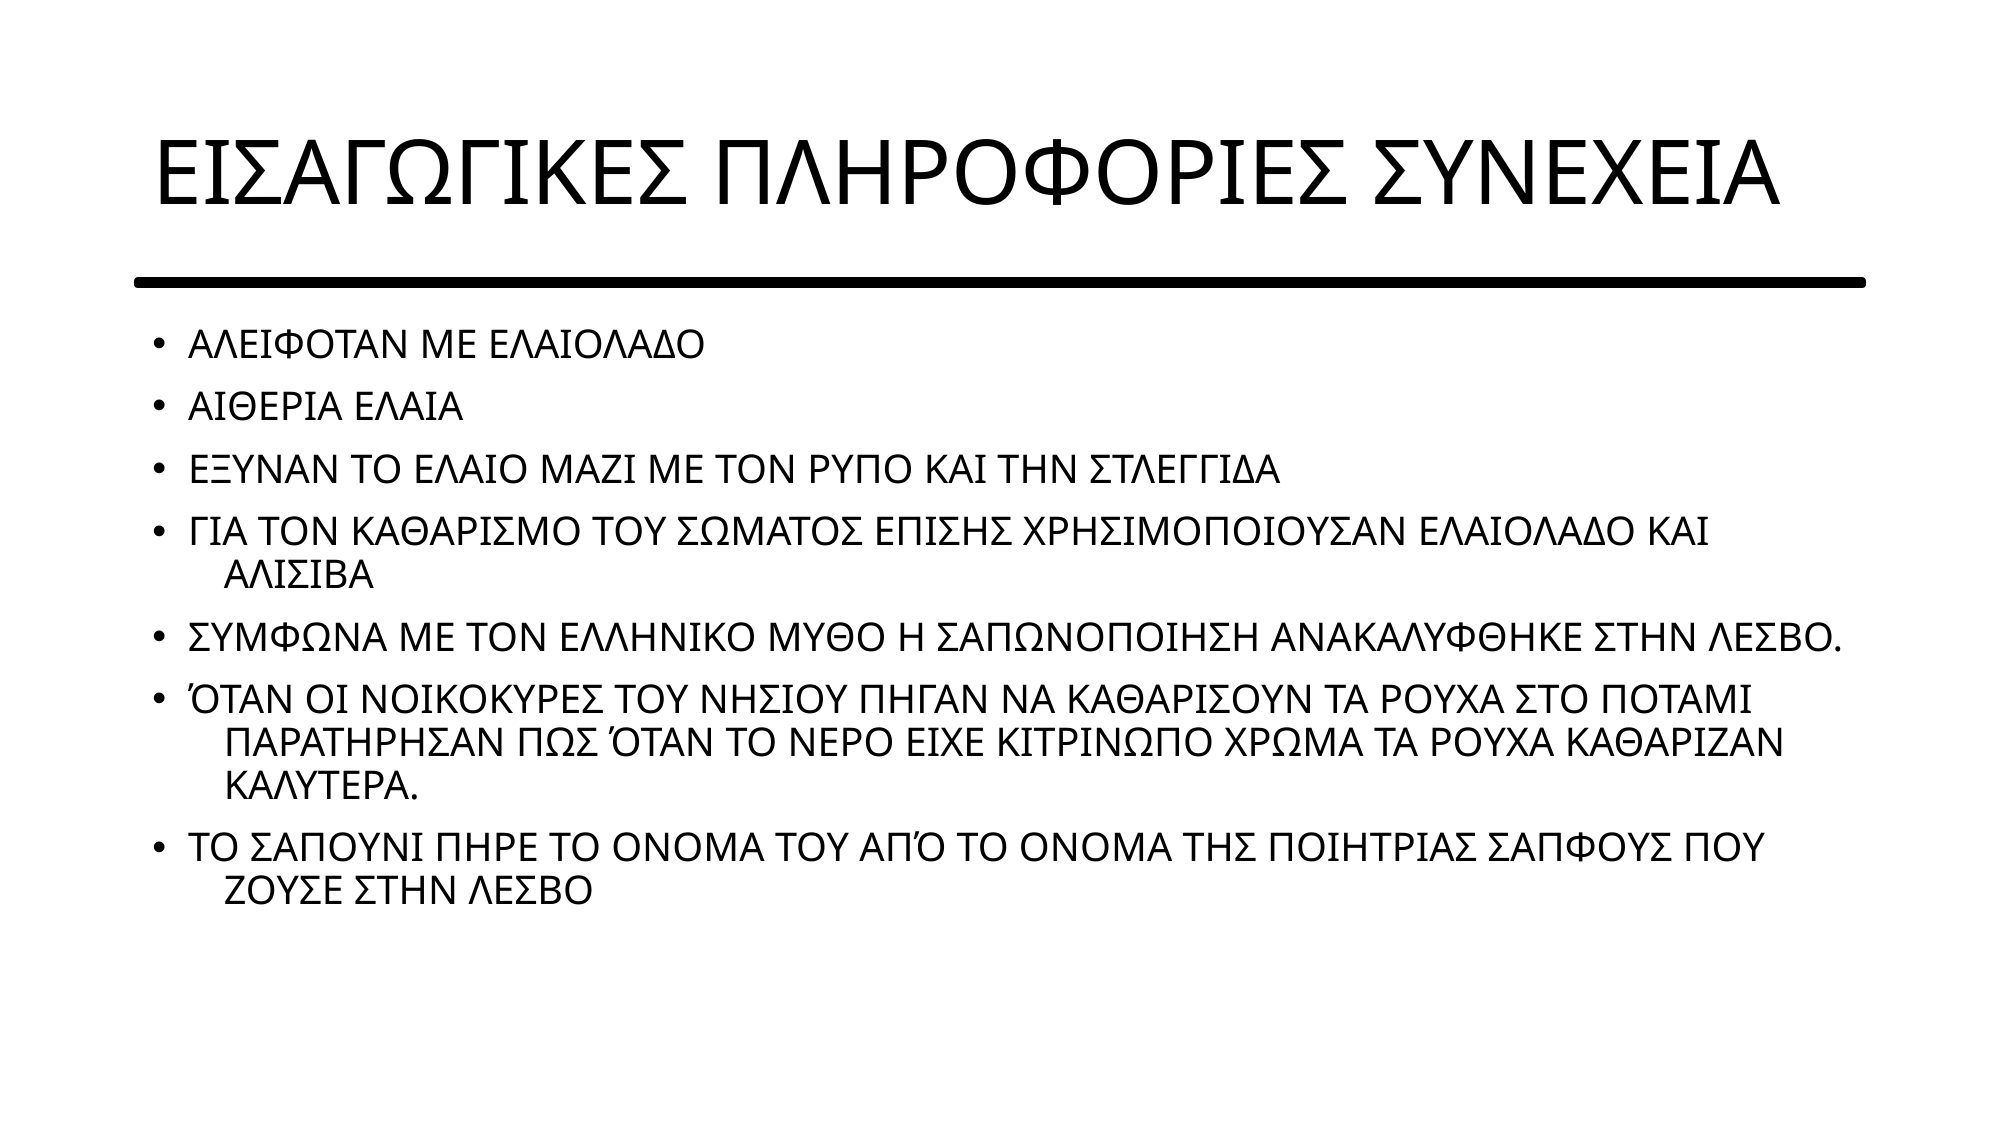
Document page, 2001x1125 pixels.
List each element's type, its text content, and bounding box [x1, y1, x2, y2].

title ΕΙΣΑΓΩΓΙΚΕΣ ΠΛΗΡΟΦΟΡΙΕΣ ΣΥΝΕΧΕΙΑ [137, 59, 1863, 278]
list ΑΛΕΙΦΟΤΑΝ ΜΕ ΕΛΑΙΟΛΑΔΟ ΑΙΘΕΡΙΑ ΕΛΑΙΑ ΕΞΥΝΑΝ ΤΟ ΕΛΑΙΟ ΜΑΖΙ ΜΕ ΤΟΝ ΡΥΠΟ ΚΑΙ ΤΗΝ ΣΤΛΕΓΓΙΔΑ ΓΙΑ ΤΟΝ ΚΑΘΑΡΙΣΜΟ ΤΟΥ ΣΩΜΑΤΟΣ ΕΠΙΣΗΣ ΧΡΗΣΙΜΟΠΟΙΟΥΣΑΝ ΕΛΑΙΟΛΑΔΟ ΚΑΙ ΑΛΙΣΙΒΑ ΣΥΜΦΩΝΑ ΜΕ ΤΟΝ ΕΛΛΗΝΙΚΟ ΜΥΘΟ Η ΣΑΠΩΝΟΠΟΙΗΣΗ ΑΝΑΚΑΛΥΦΘΗΚΕ ΣΤΗΝ ΛΕΣΒΟ. ΌΤΑΝ ΟΙ ΝΟΙΚΟΚΥΡΕΣ ΤΟΥ ΝΗΣΙΟΥ ΠΗΓΑΝ ΝΑ ΚΑΘΑΡΙΣΟΥΝ ΤΑ ΡΟΥΧΑ ΣΤΟ ΠΟΤΑΜΙ ΠΑΡΑΤΗΡΗΣΑΝ ΠΩΣ ΌΤΑΝ ΤΟ ΝΕΡΟ ΕΙΧΕ ΚΙΤΡΙΝΩΠΟ ΧΡΩΜΑ ΤΑ ΡΟΥΧΑ ΚΑΘΑΡΙΖΑΝ ΚΑΛΥΤΕΡΑ. ΤΟ ΣΑΠΟΥΝΙ ΠΗΡΕ ΤΟ ΟΝΟΜΑ ΤΟΥ ΑΠΌ ΤΟ ΟΝΟΜΑ ΤΗΣ ΠΟΙΗΤΡΙΑΣ ΣΑΠΦΟΥΣ ΠΟΥ ΖΟΥΣΕ ΣΤΗΝ ΛΕΣΒΟ [137, 316, 1863, 969]
